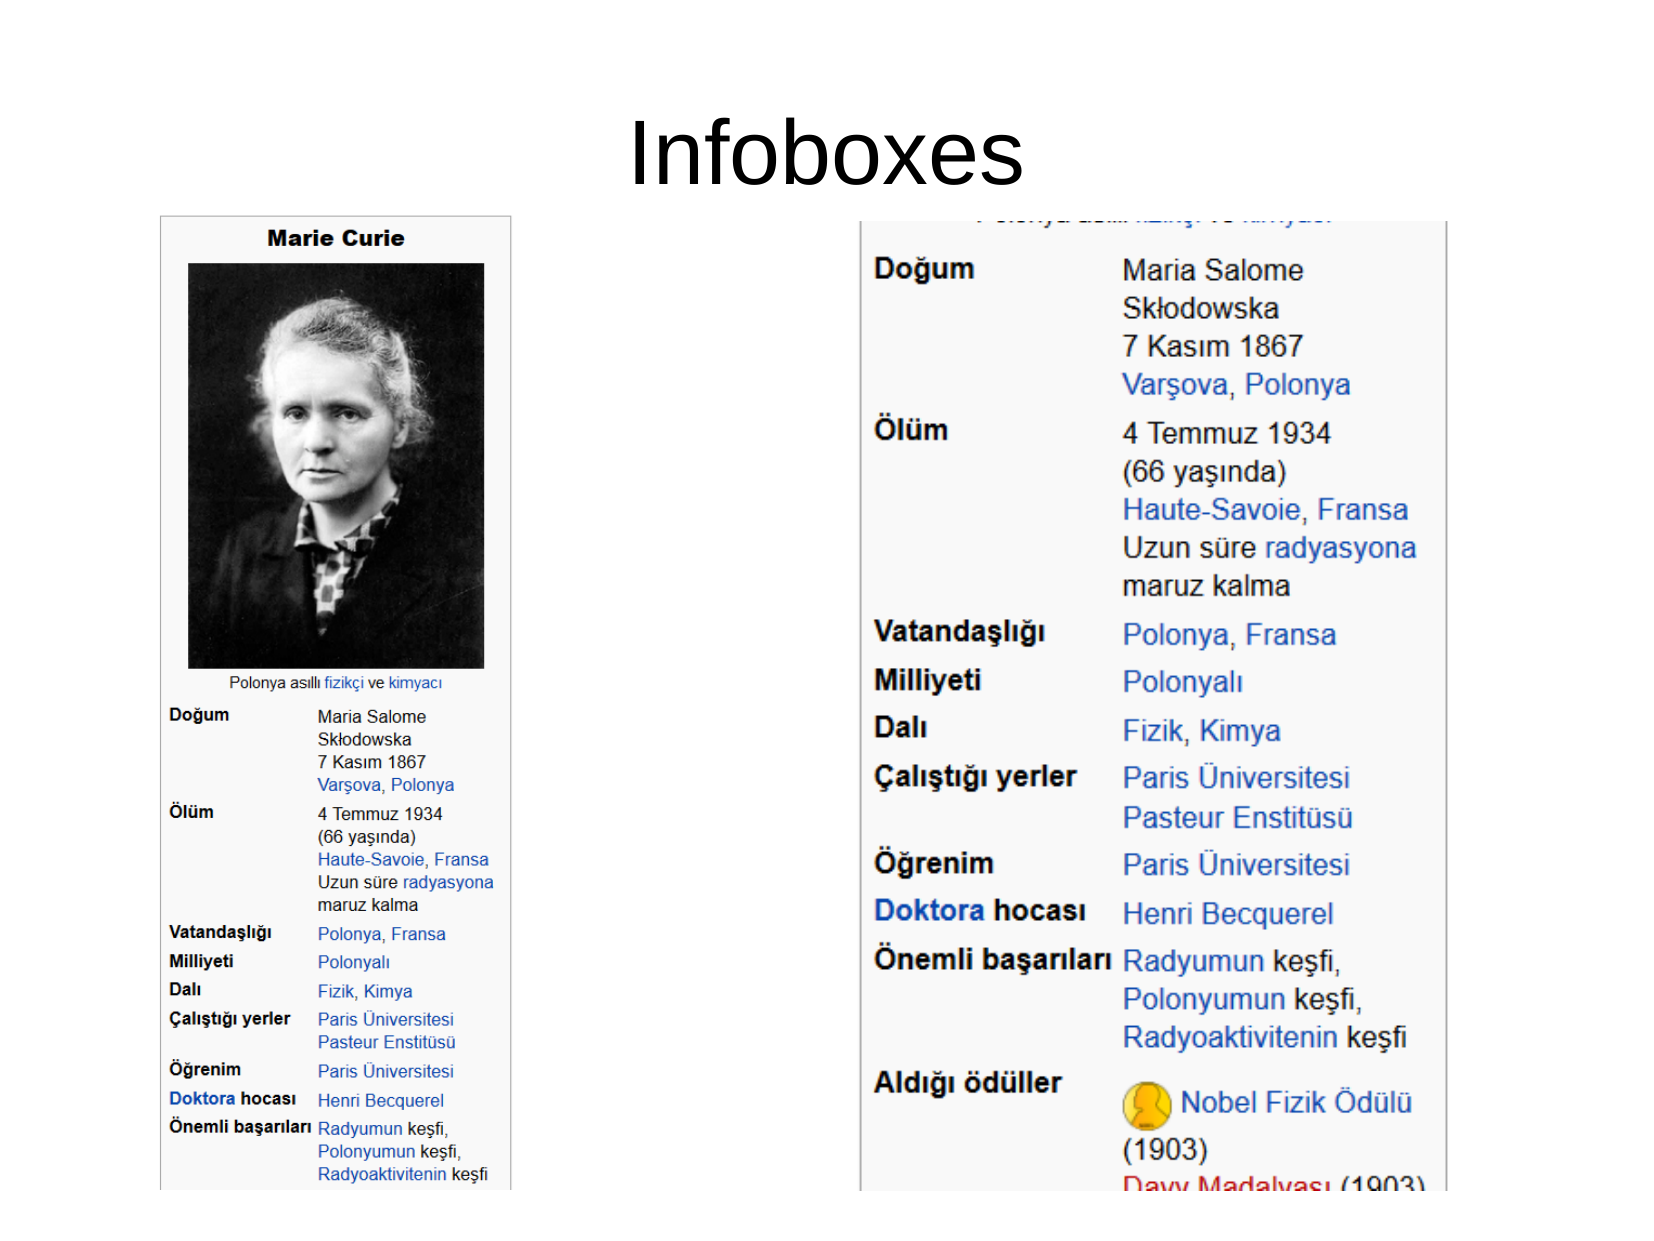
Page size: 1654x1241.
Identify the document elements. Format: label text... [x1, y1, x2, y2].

picture [842, 221, 1475, 1191]
title Infoboxes [82, 49, 1571, 257]
picture [147, 207, 520, 1190]
